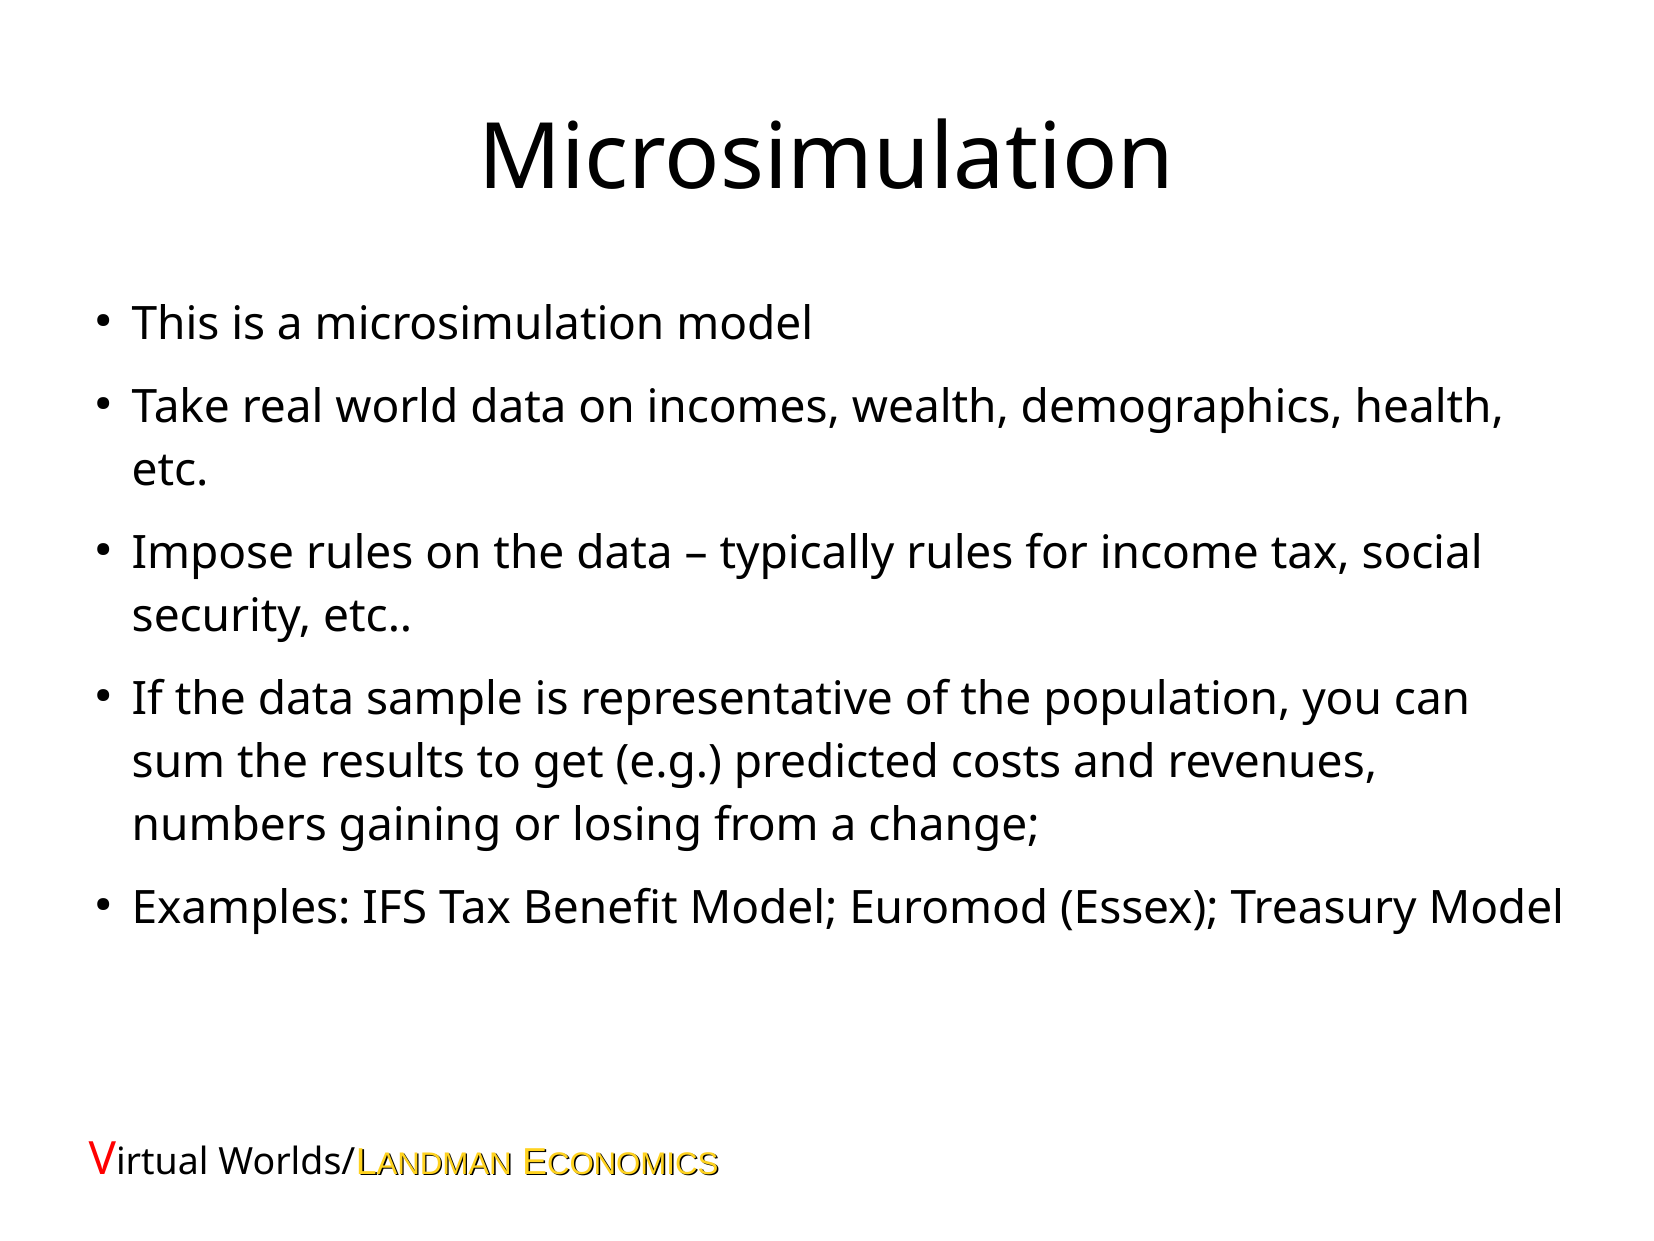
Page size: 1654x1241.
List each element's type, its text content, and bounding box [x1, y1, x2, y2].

title Microsimulation [82, 49, 1571, 257]
list This is a microsimulation model Take real world data on incomes, wealth, demographics, health, etc. Impose rules on the data – typically rules for income tax, social security, etc.. If the data sample is representative of the population, you can sum the results to get (e.g.) predicted costs and revenues, numbers gaining or losing from a change; Examples: IFS Tax Benefit Model; Euromod (Essex); Treasury Model [82, 290, 1571, 1010]
